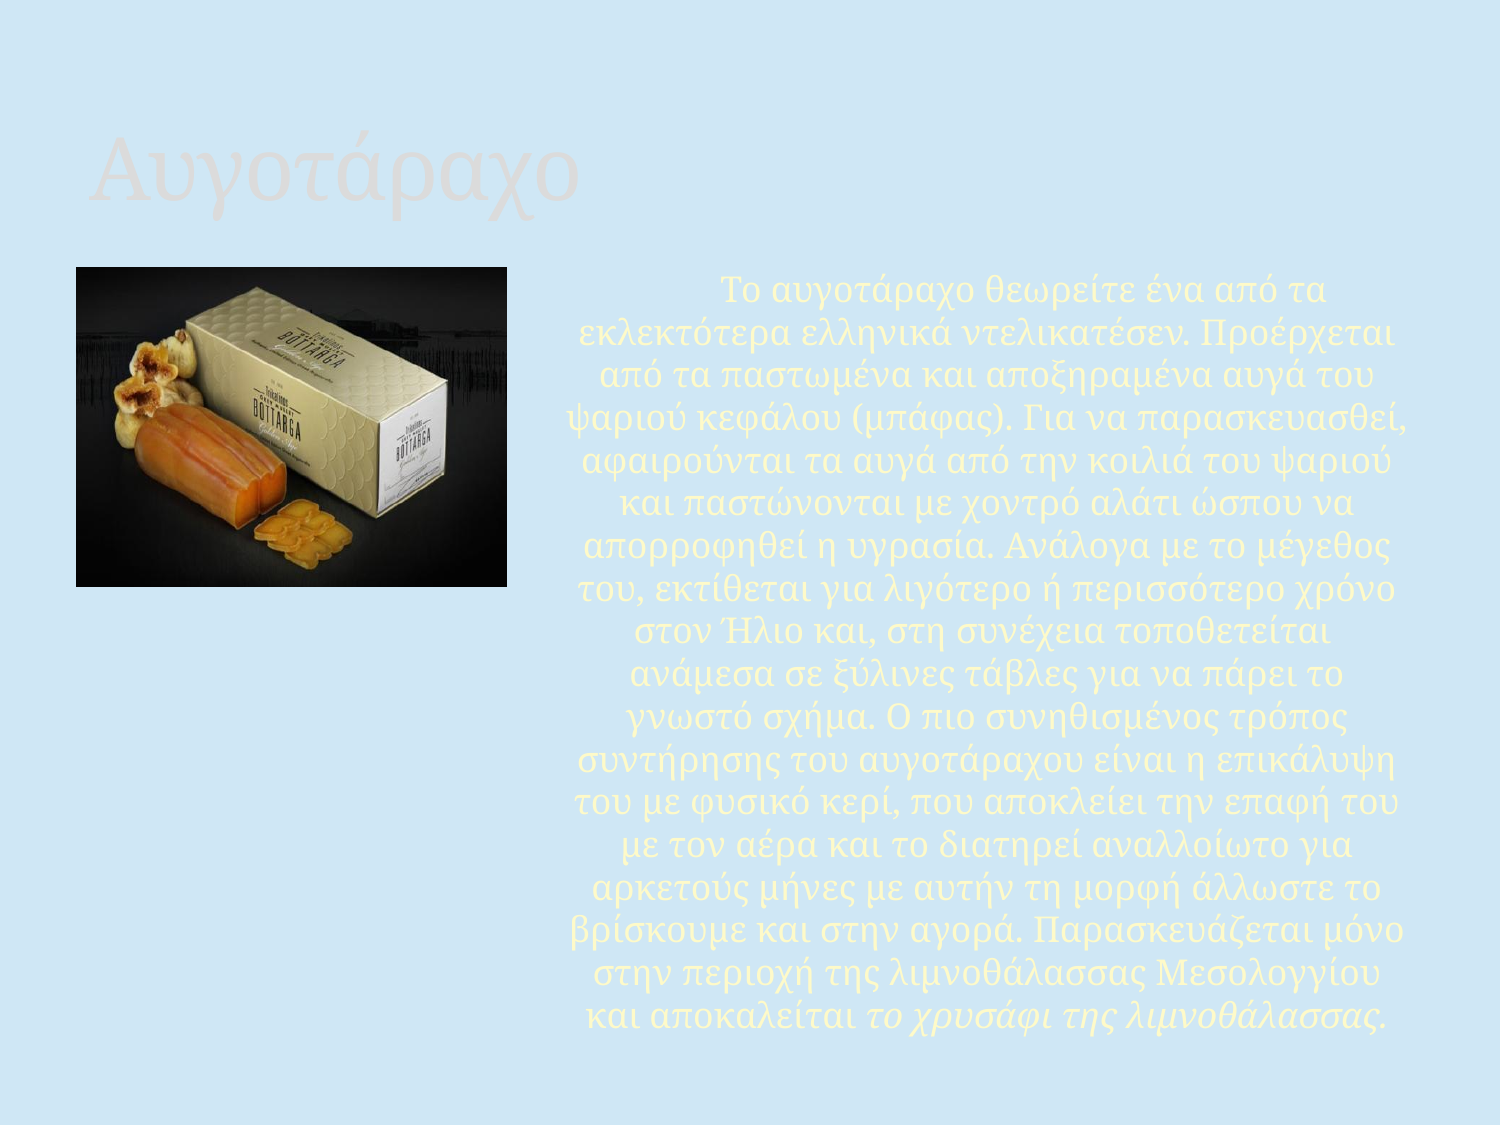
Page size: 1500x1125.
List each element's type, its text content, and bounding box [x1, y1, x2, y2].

picture [76, 267, 507, 587]
title Αυγοτάραχο [75, 24, 1425, 225]
list Το αυγοτάραχο θεωρείτε ένα από τα εκλεκτότερα ελληνικά ντελικατέσεν. Προέρχεται από τα παστωμένα και αποξηραμένα αυγά του ψαριού κεφάλου (μπάφας). Για να παρασκευασθεί, αφαιρούνται τα αυγά από την κοιλιά του ψαριού και παστώνονται με χοντρό αλάτι ώσπου να απορροφηθεί η υγρασία. Ανάλογα με το μέγεθος του, εκτίθεται για λιγότερο ή περισσότερο χρόνο στον Ήλιο και, στη συνέχεια τοποθετείται ανάμεσα σε ξύλινες τάβλες για να πάρει το γνωστό σχήμα. Ο πιο συνηθισμένος τρόπος συντήρησης του αυγοτάραχου είναι η επικάλυψη του με φυσικό κερί, που αποκλείει την επαφή του με τον αέρα και το διατηρεί αναλλοίωτο για αρκετούς μήνες με αυτήν τη μορφή άλλωστε το βρίσκουμε και στην αγορά. Παρασκευάζεται μόνο στην περιοχή της λιμνοθάλασσας Μεσολογγίου και αποκαλείται το χρυσάφι της λιμνοθάλασσας. [549, 243, 1425, 1059]
